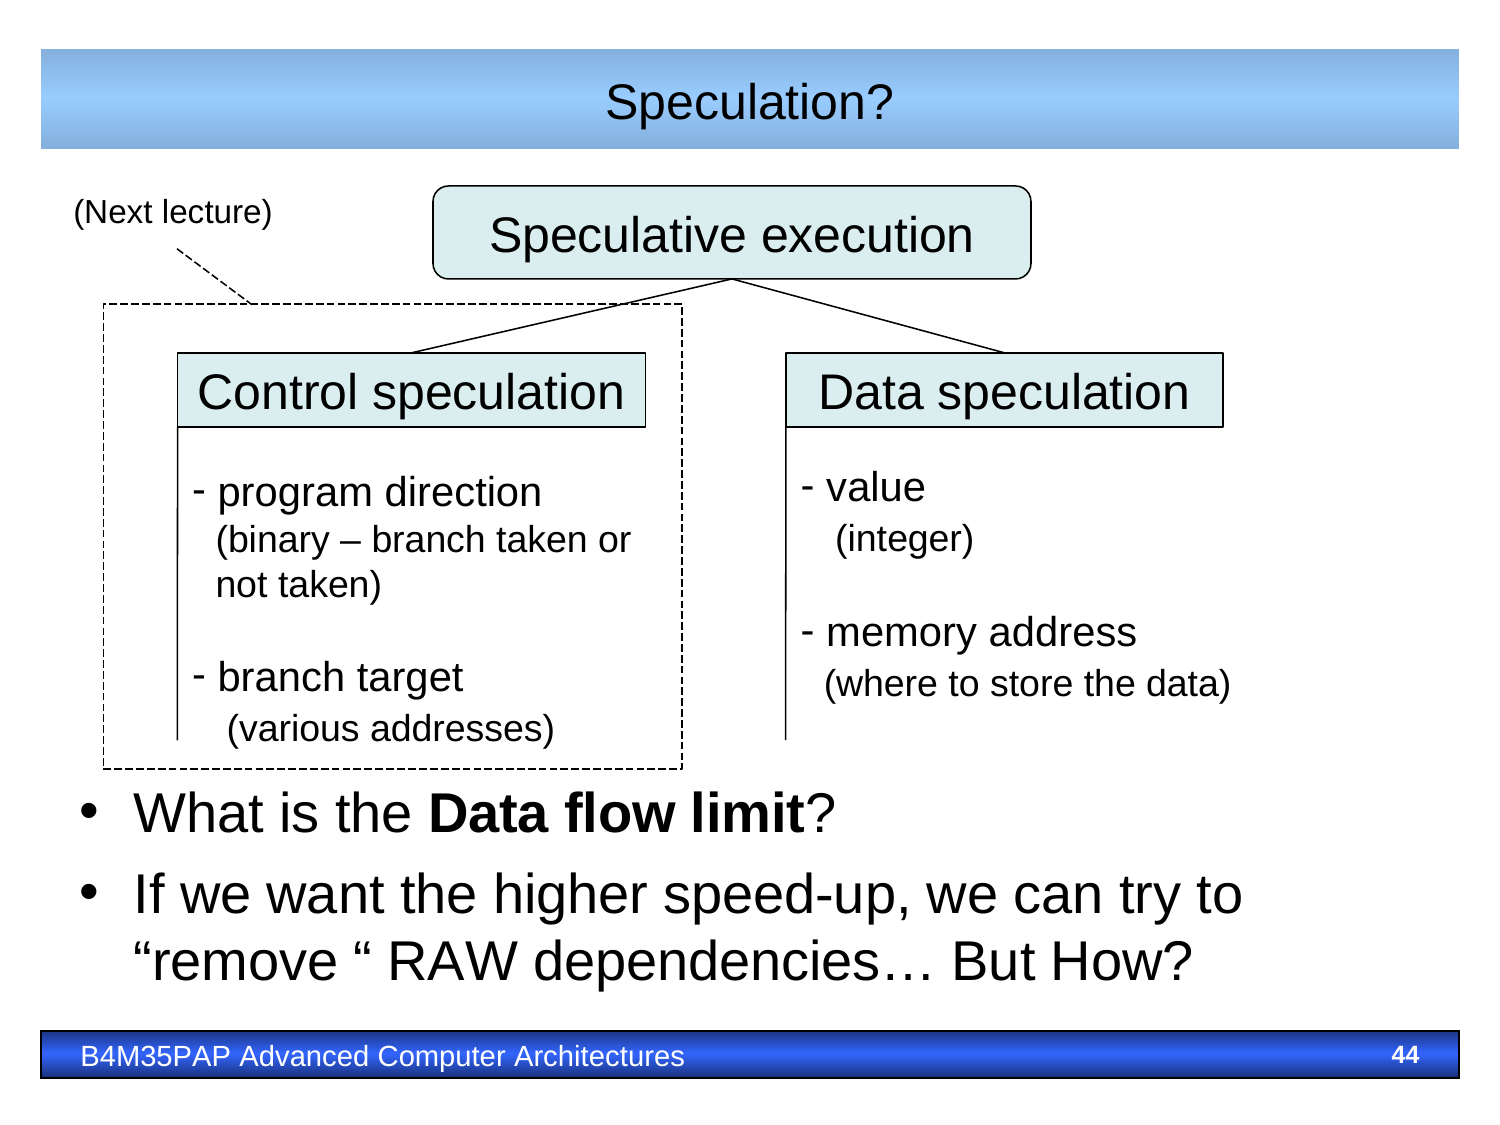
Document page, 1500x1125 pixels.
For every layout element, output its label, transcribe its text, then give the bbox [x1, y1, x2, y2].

title Speculation? [41, 49, 1459, 149]
text_box (Next lecture) [58, 172, 397, 250]
text_box Control speculation [177, 352, 646, 427]
text_box program direction (binary – branch taken or not taken) branch target (various addresses) [177, 475, 683, 740]
text_box value (integer) memory address (where to store the data) [785, 475, 1291, 740]
text_box Speculative execution [432, 185, 1031, 279]
list What is the Data flow limit? If we want the higher speed-up, we can try to “remove “ RAW dependencies… But How? [64, 768, 1459, 1000]
text_box Data speculation [785, 352, 1224, 427]
